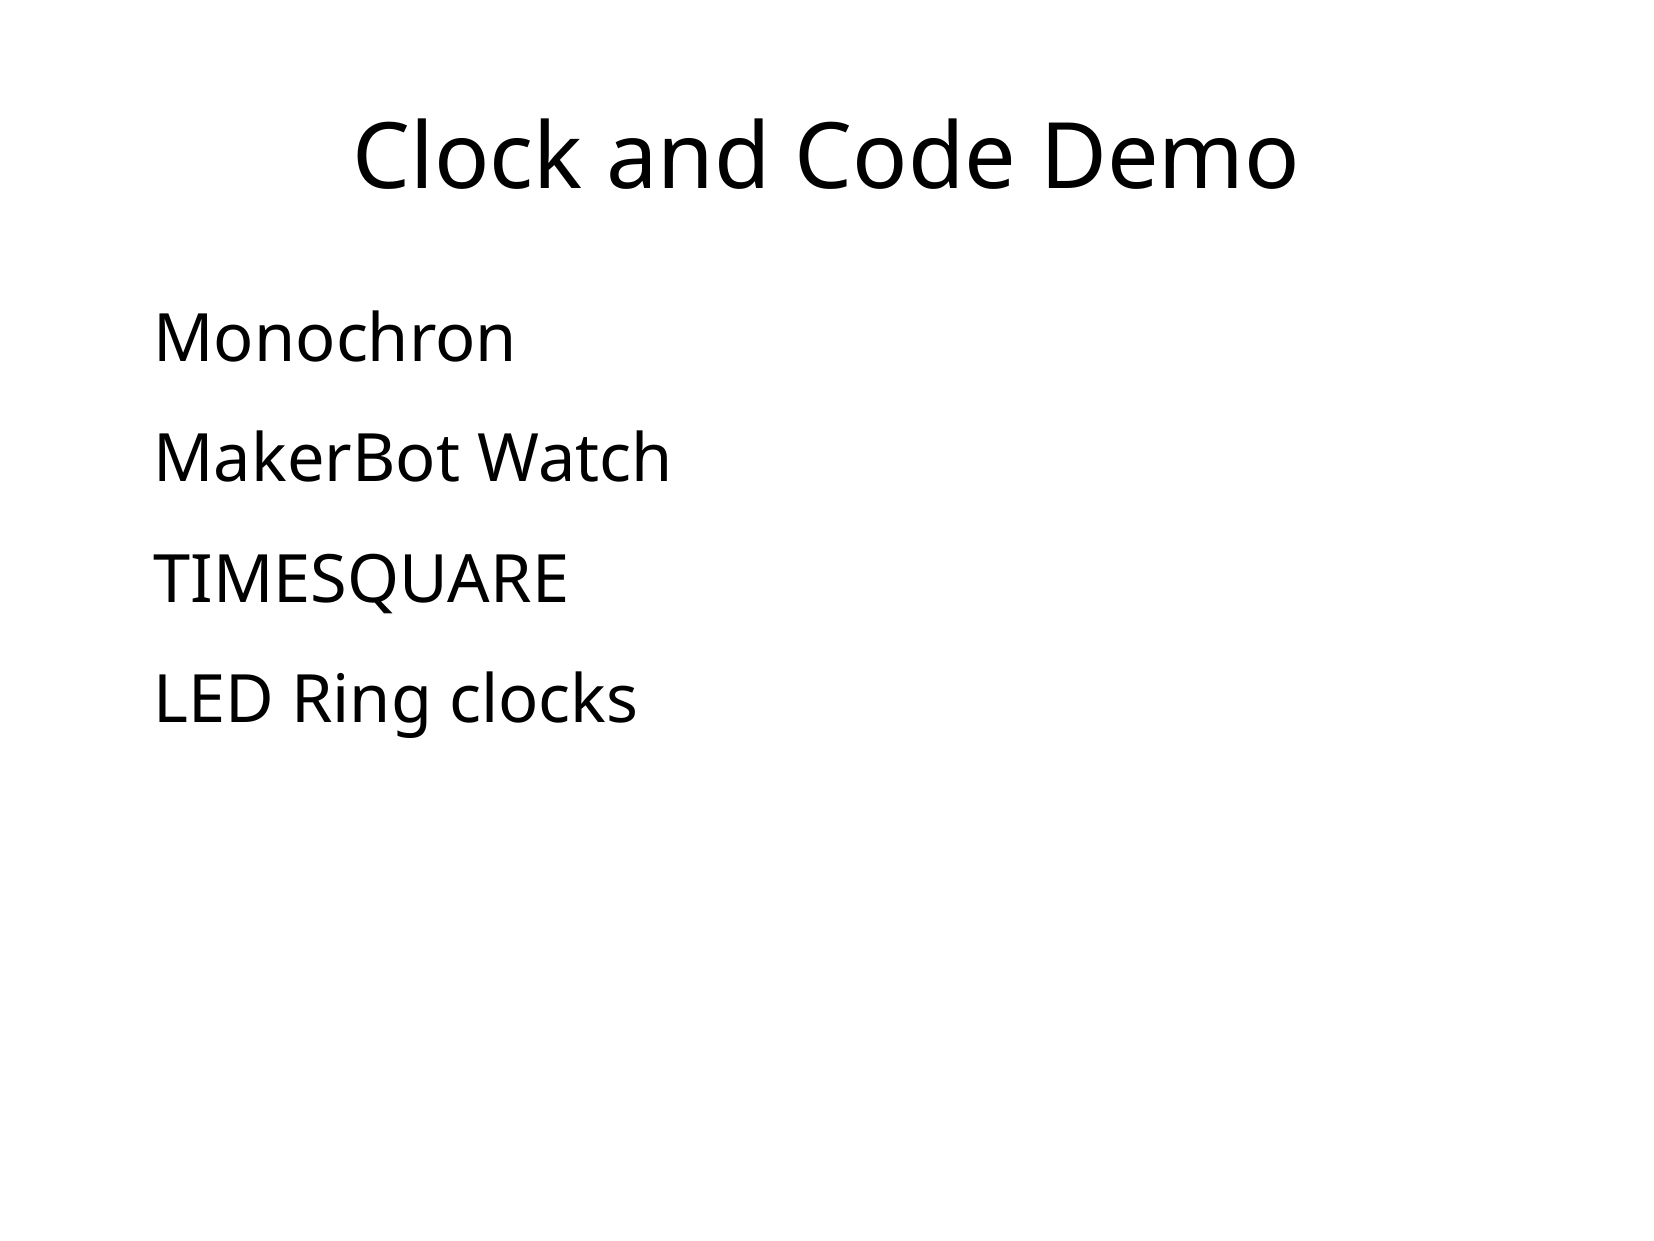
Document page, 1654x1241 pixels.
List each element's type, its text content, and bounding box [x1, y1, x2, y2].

title Clock and Code Demo [82, 49, 1571, 257]
list Monochron MakerBot Watch TIMESQUARE LED Ring clocks [82, 290, 1571, 1010]
